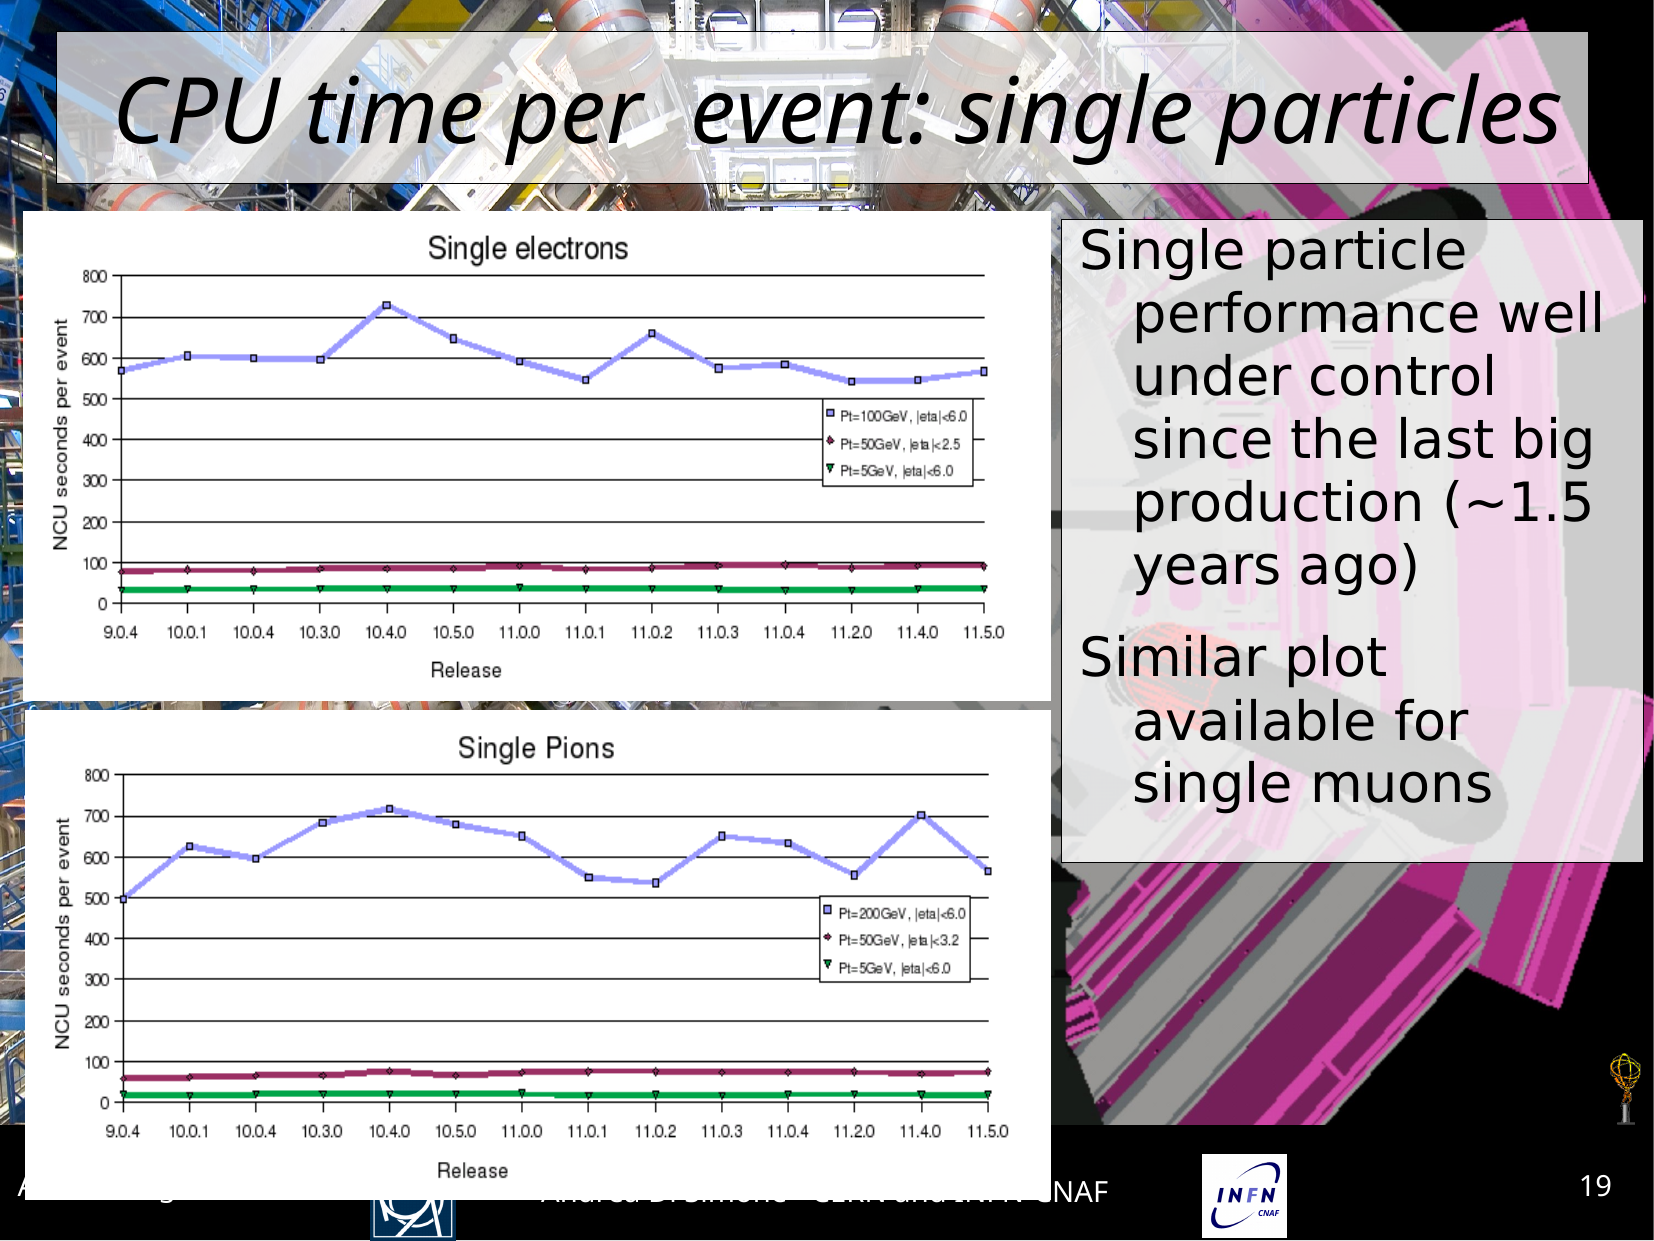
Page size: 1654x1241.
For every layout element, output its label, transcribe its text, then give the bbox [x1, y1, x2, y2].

picture [1202, 1154, 1287, 1238]
picture [0, 0, 1654, 1241]
title CPU time per event: single particles [56, 31, 1589, 184]
list Single particle performance well under control since the last big production (~1.5 years ago) Similar plot available for single muons [1061, 219, 1644, 863]
